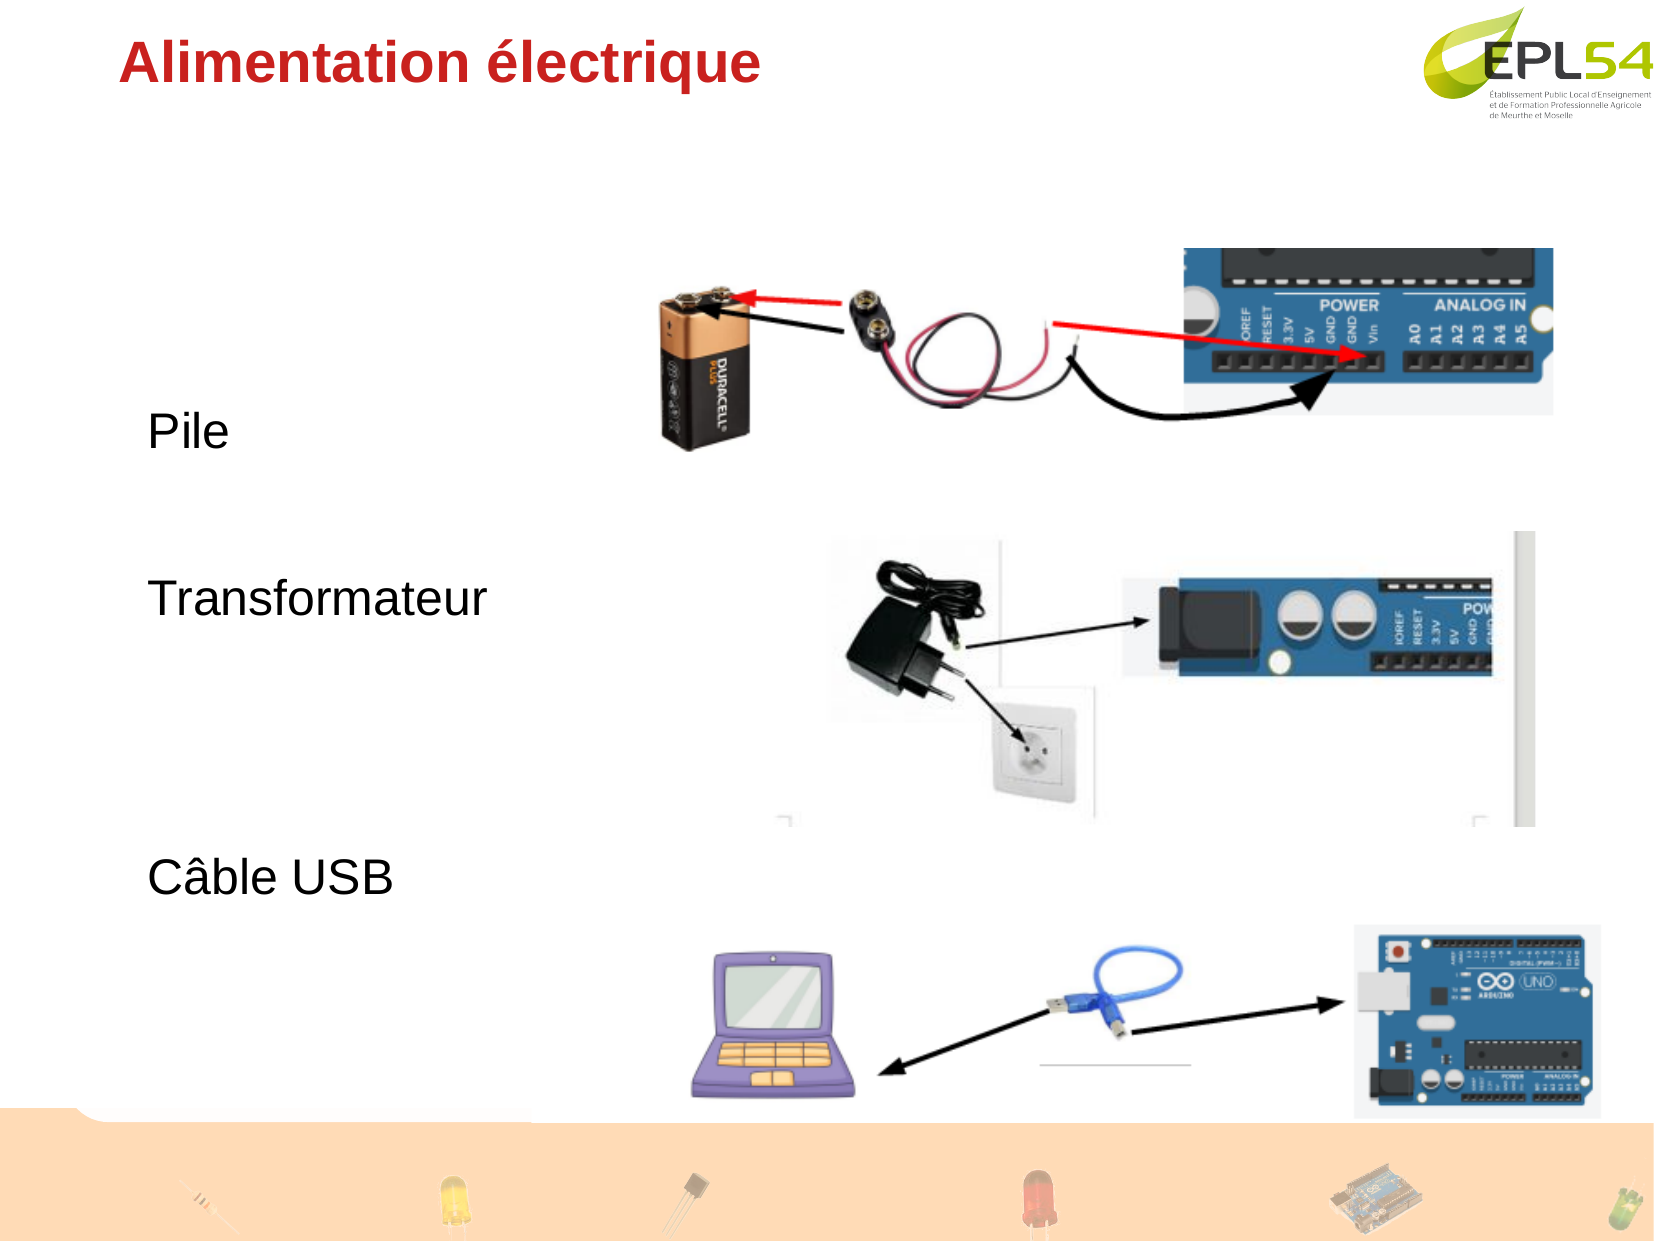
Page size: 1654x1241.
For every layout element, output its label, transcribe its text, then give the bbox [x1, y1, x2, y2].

picture [767, 531, 1536, 827]
text_box Pile Transformateur Câble USB [112, 418, 1152, 891]
picture [531, 885, 1654, 1123]
title Alimentation électrique [118, 5, 1229, 119]
picture [1409, 6, 1654, 119]
picture [637, 248, 1571, 461]
